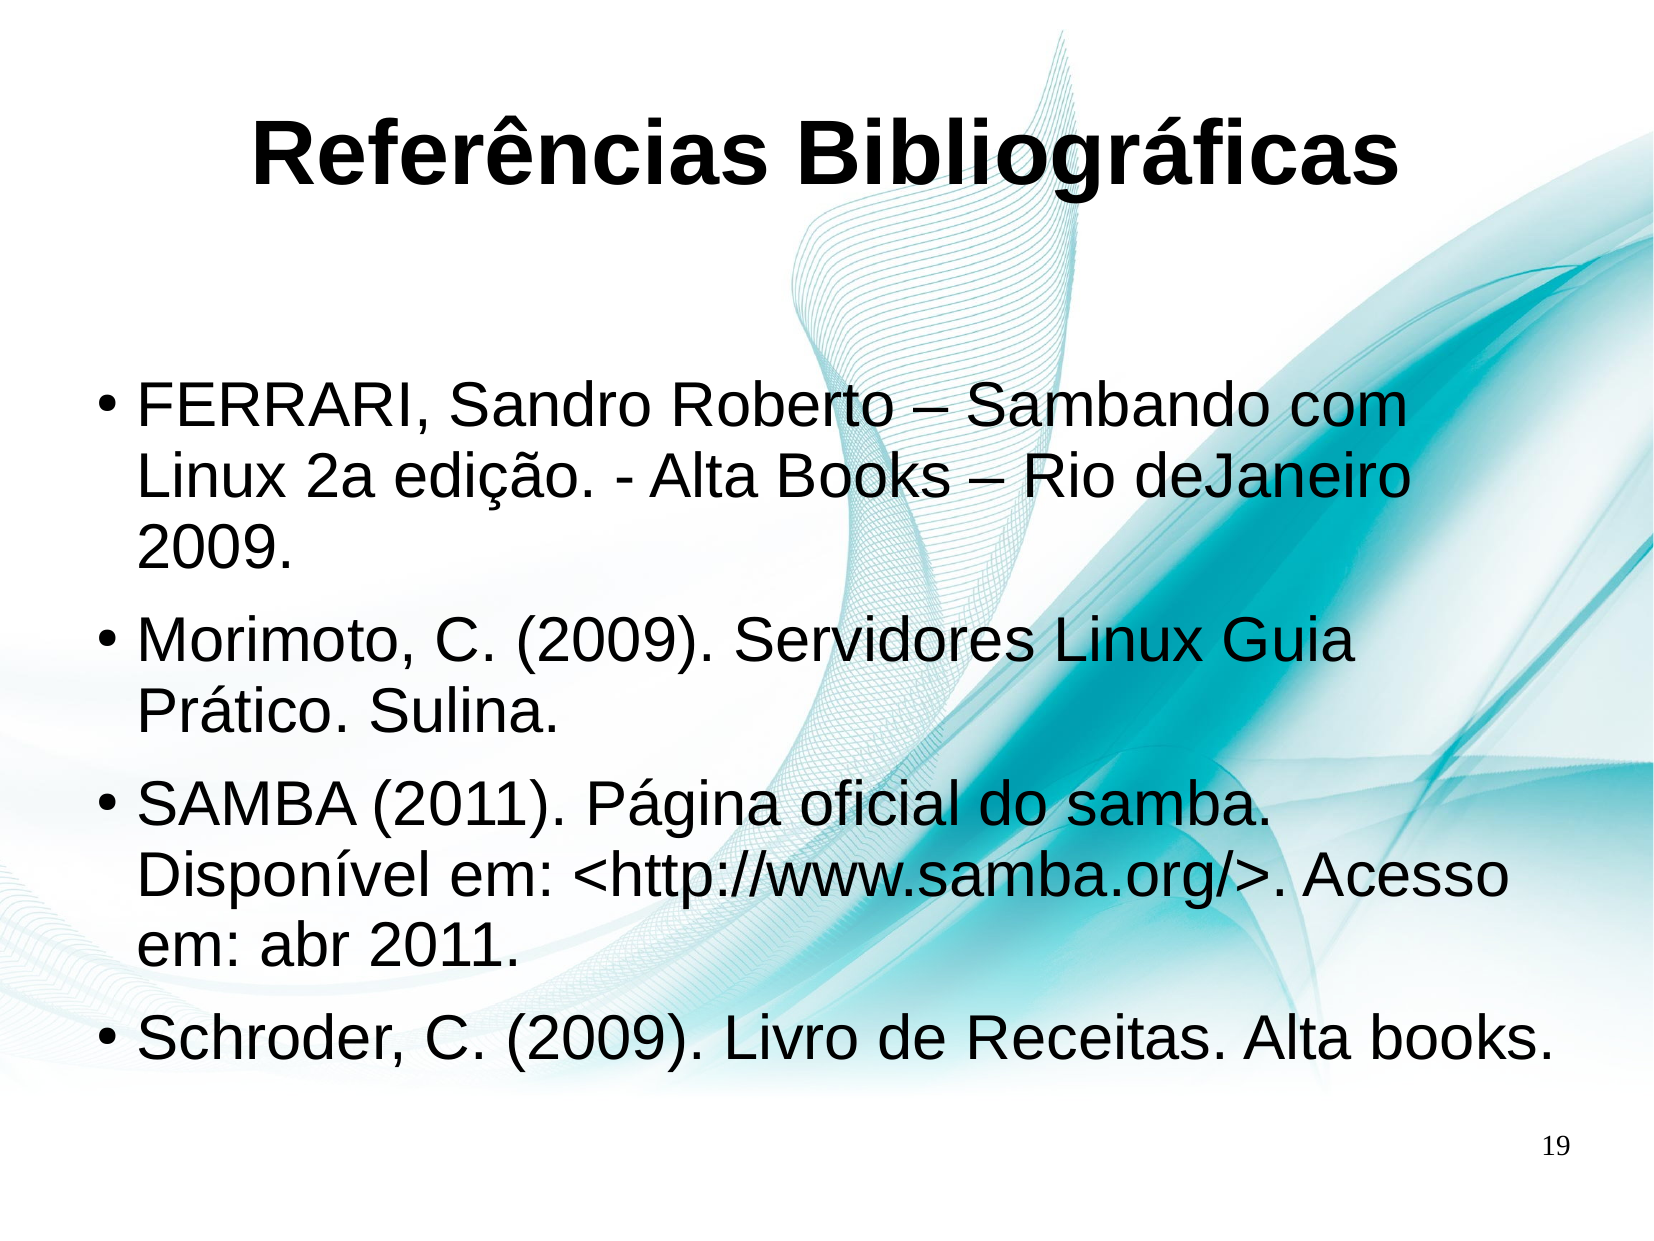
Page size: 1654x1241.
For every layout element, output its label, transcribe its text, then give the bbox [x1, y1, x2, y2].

picture [0, 29, 1654, 1123]
list FERRARI, Sandro Roberto – Sambando com Linux 2a edição. - Alta Books – Rio deJaneiro 2009. Morimoto, C. (2009). Servidores Linux Guia Prático. Sulina. SAMBA (2011). Página oficial do samba. Disponível em: <http://www.samba.org/>. Acesso em: abr 2011. Schroder, C. (2009). Livro de Receitas. Alta books. [82, 290, 1571, 1109]
title Referências Bibliográficas [82, 56, 1571, 250]
